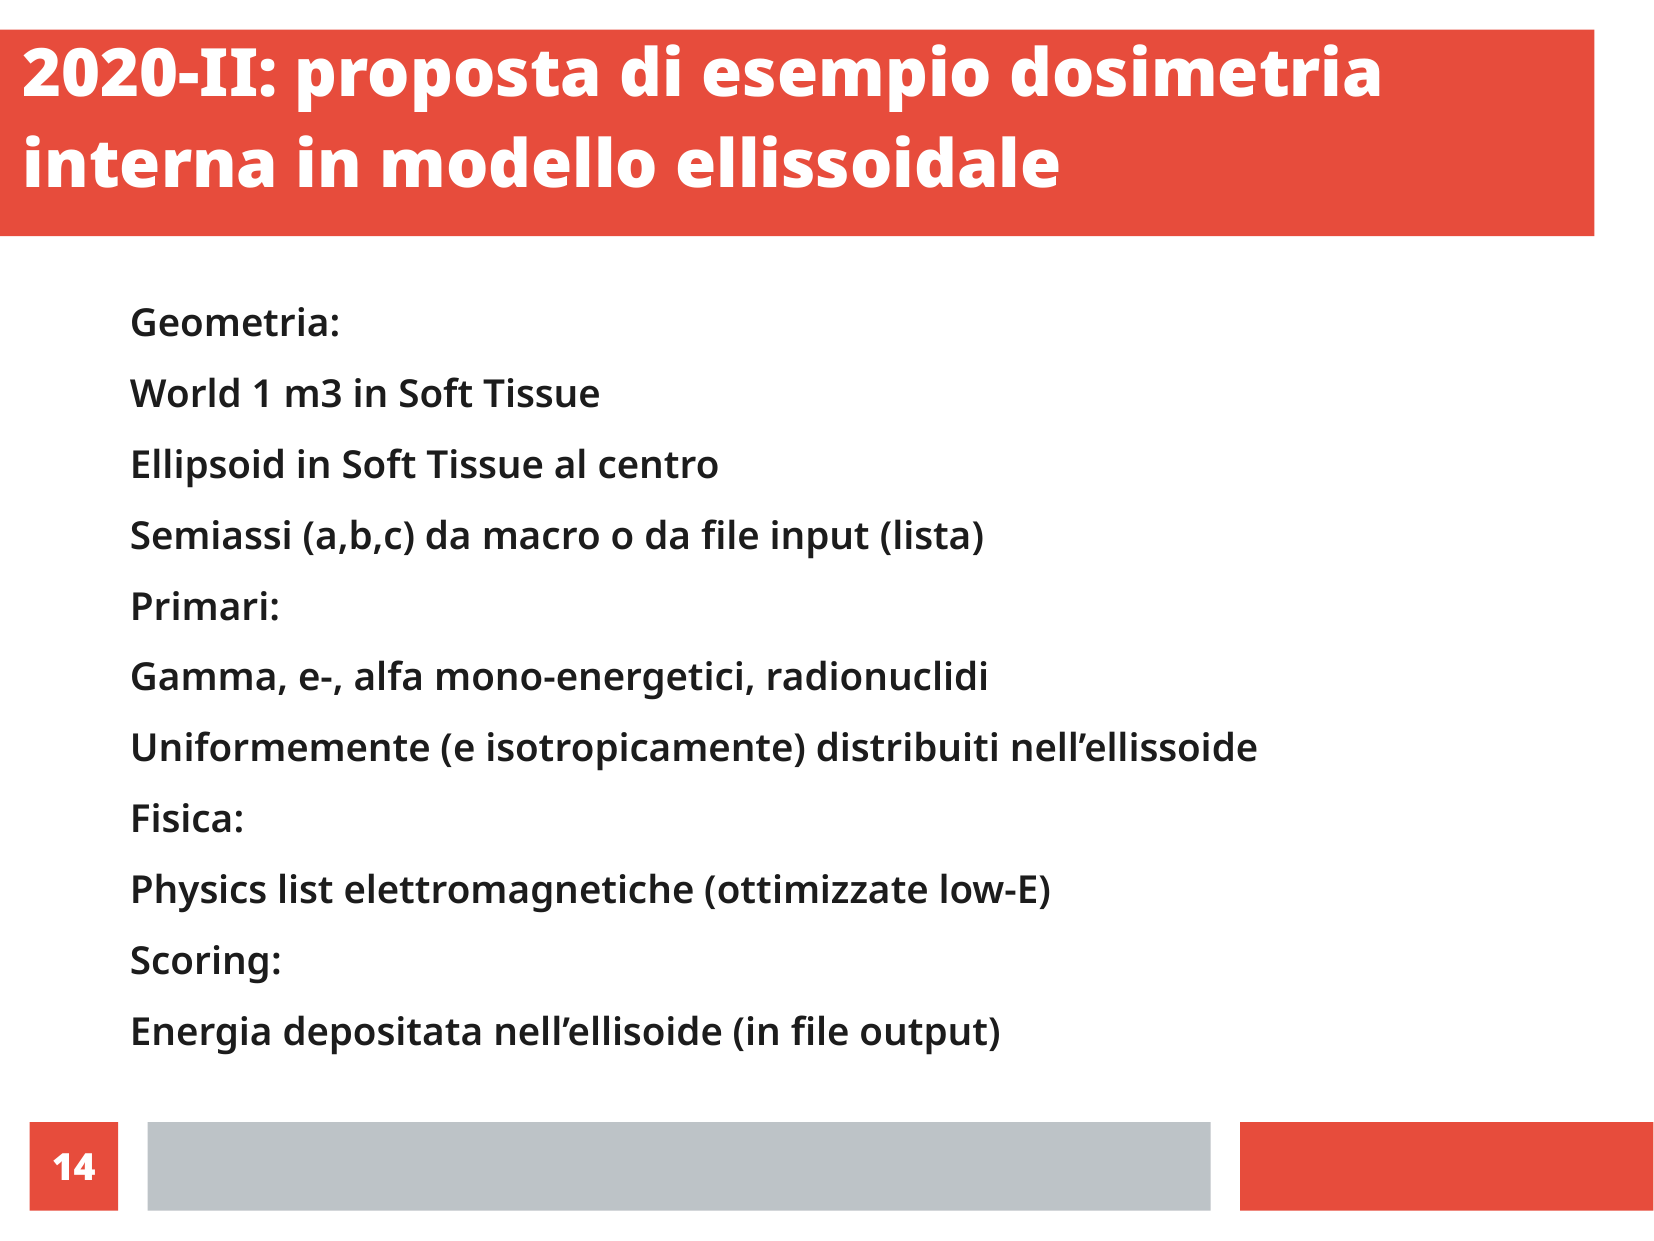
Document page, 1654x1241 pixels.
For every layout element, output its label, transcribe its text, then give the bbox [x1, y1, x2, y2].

list Geometria: World 1 m3 in Soft Tissue Ellipsoid in Soft Tissue al centro Semiassi (a,b,c) da macro o da file input (lista) Primari: Gamma, e-, alfa mono-energetici, radionuclidi Uniformemente (e isotropicamente) distribuiti nell’ellissoide Fisica: Physics list elettromagnetiche (ottimizzate low-E) Scoring: Energia depositata nell’ellisoide (in file output) [129, 295, 1565, 1063]
title 2020-II: proposta di esempio dosimetria interna in modello ellissoidale [22, 59, 1559, 207]
